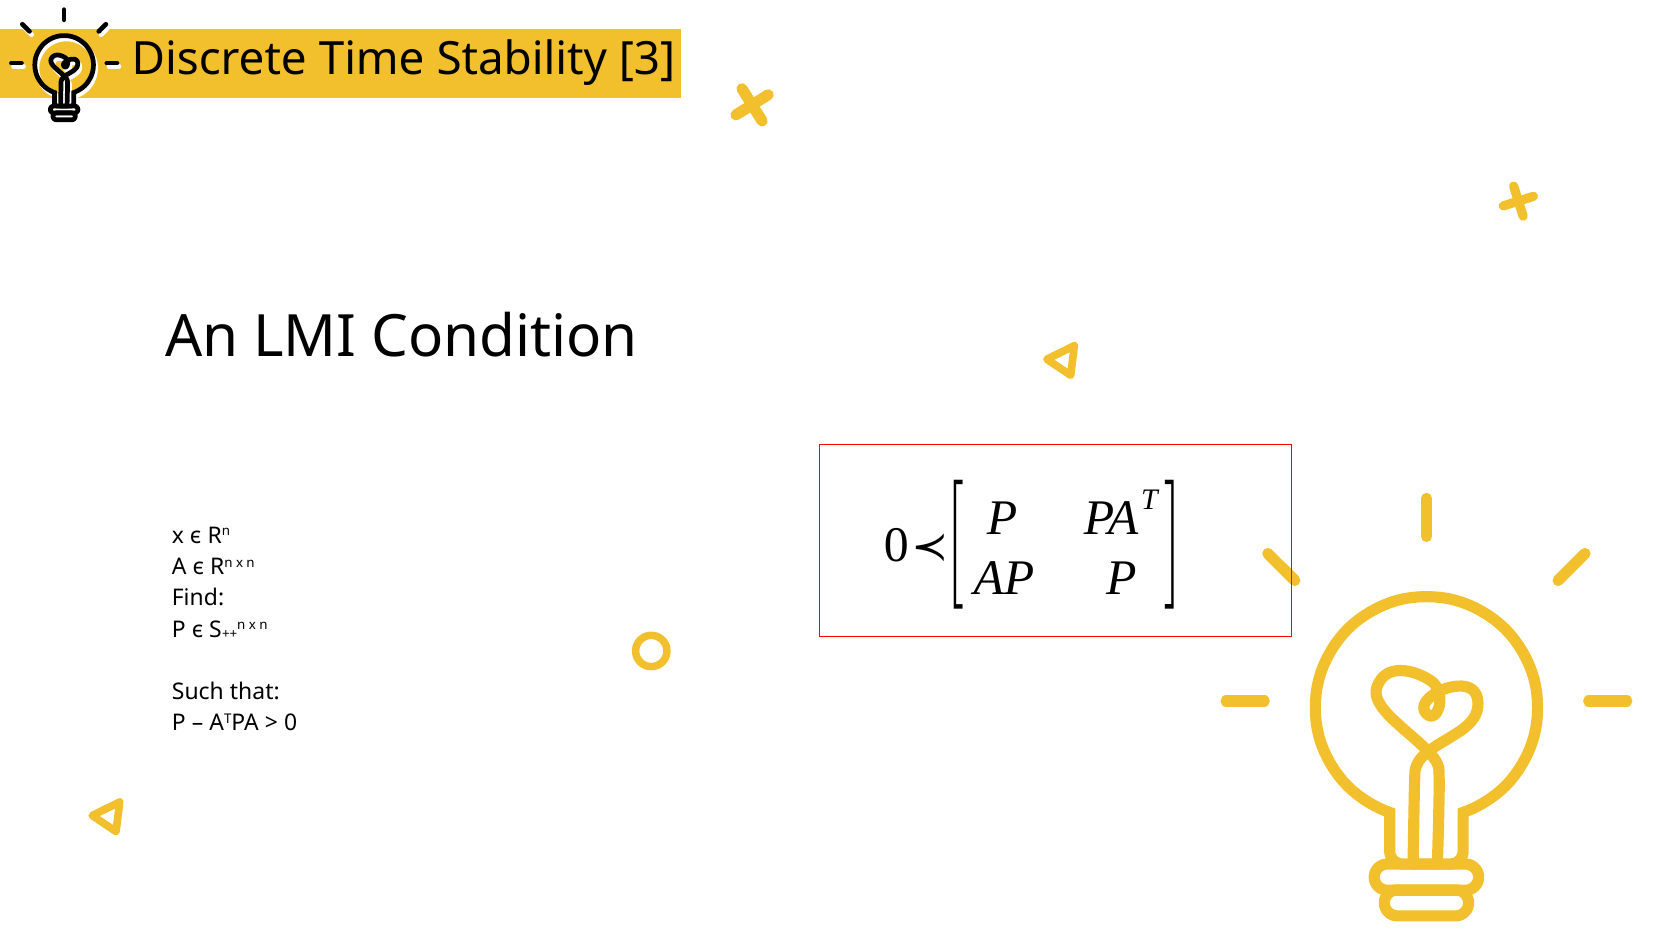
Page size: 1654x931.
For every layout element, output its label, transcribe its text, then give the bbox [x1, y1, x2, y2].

chart [878, 477, 1185, 612]
text_box x ϵ Rn A ϵ Rn x n Find: P ϵ S++n x n Such that: P – ATPA > 0 [171, 393, 661, 863]
title An LMI Condition [165, 289, 803, 379]
title Discrete Time Stability [3] [131, 0, 751, 119]
